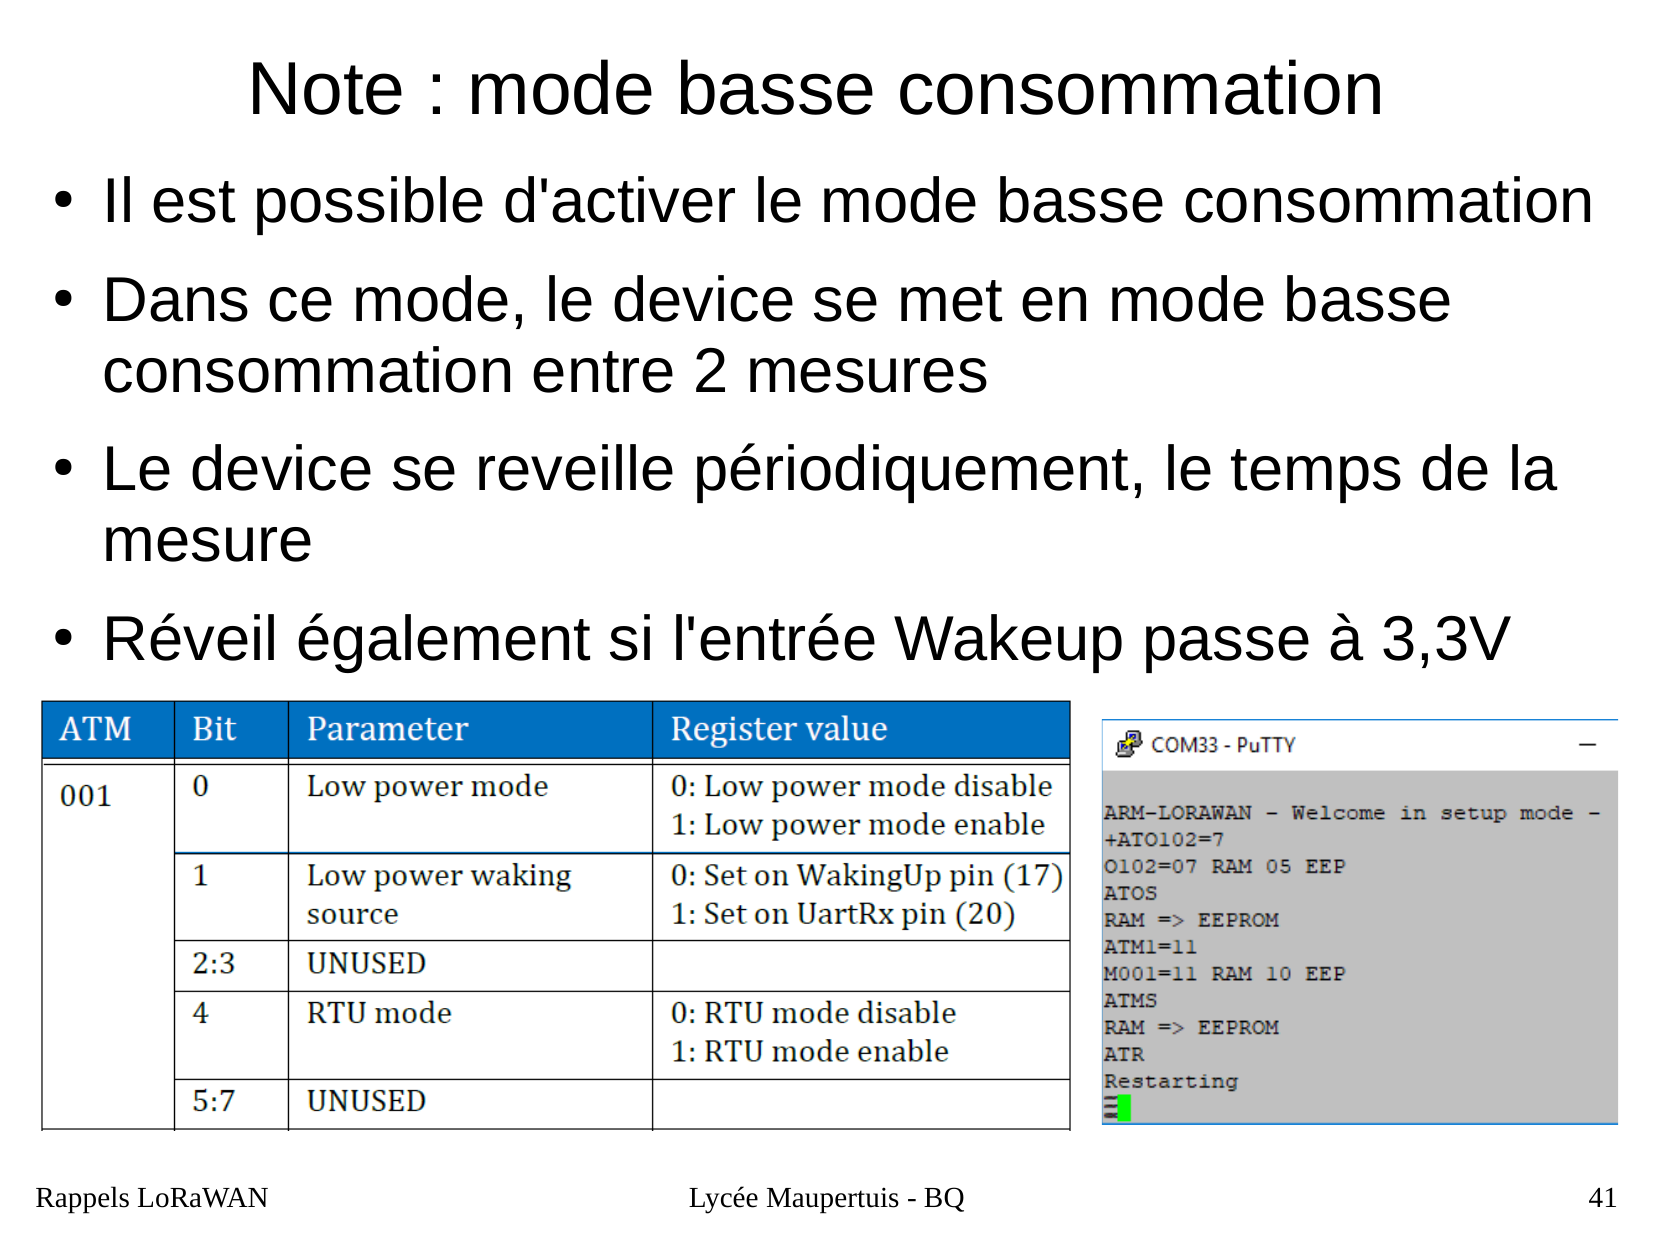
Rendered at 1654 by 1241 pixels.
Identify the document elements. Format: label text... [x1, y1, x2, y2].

picture [1101, 719, 1619, 1125]
title Note : mode basse consommation [35, 35, 1619, 142]
list Il est possible d'activer le mode basse consommation Dans ce mode, le device se met en mode basse consommation entre 2 mesures Le device se reveille périodiquement, le temps de la mesure Réveil également si l'entrée Wakeup passe à 3,3V [35, 165, 1619, 729]
picture [39, 697, 1072, 1131]
